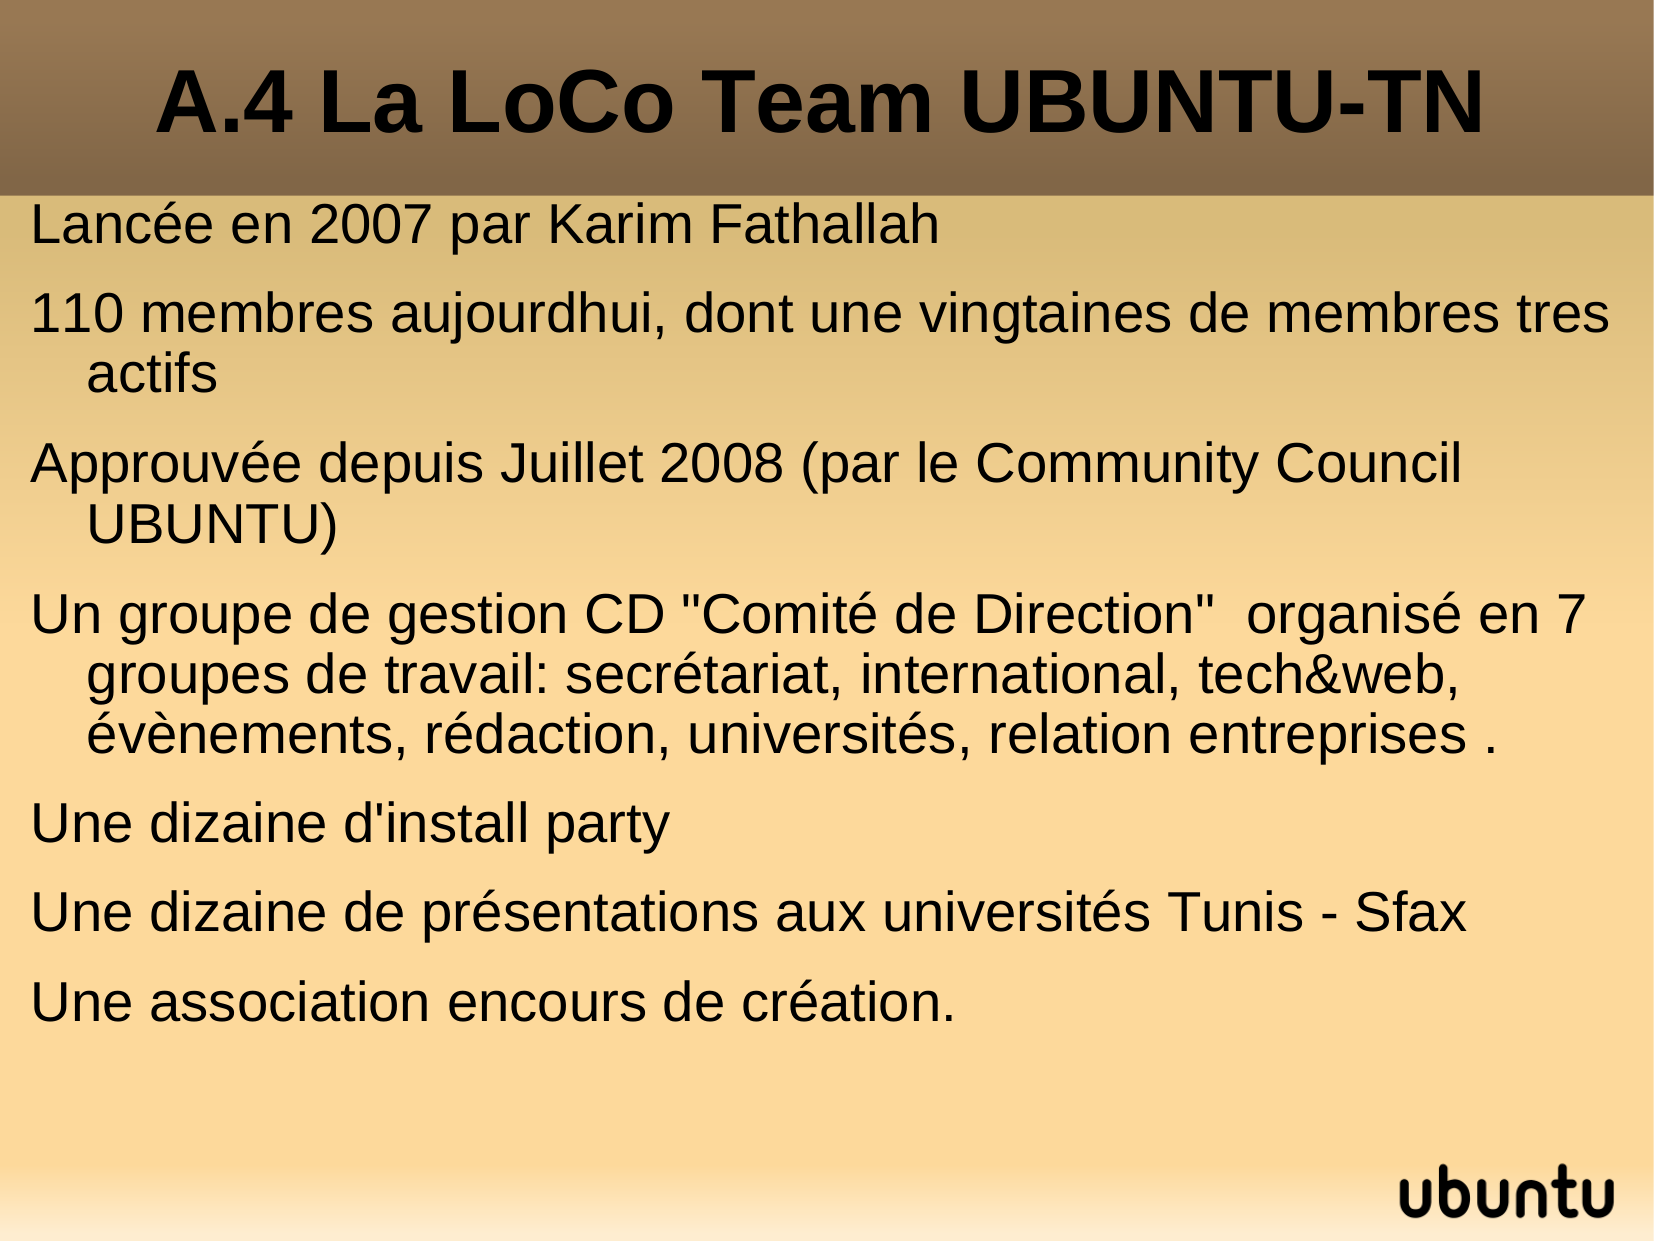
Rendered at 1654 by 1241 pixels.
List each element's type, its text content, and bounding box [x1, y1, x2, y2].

list Lancée en 2007 par Karim Fathallah 110 membres aujourdhui, dont une vingtaines de membres tres actifs Approuvée depuis Juillet 2008 (par le Community Council UBUNTU)‏ Un groupe de gestion CD "Comité de Direction" organisé en 7 groupes de travail: secrétariat, international, tech&web, évènements, rédaction, universités, relation entreprises . Une dizaine d'install party Une dizaine de présentations aux universités Tunis - Sfax Une association encours de création. [11, 195, 1613, 1108]
picture [0, 0, 1654, 1241]
title A.4 La LoCo Team UBUNTU-TN [76, 7, 1565, 195]
